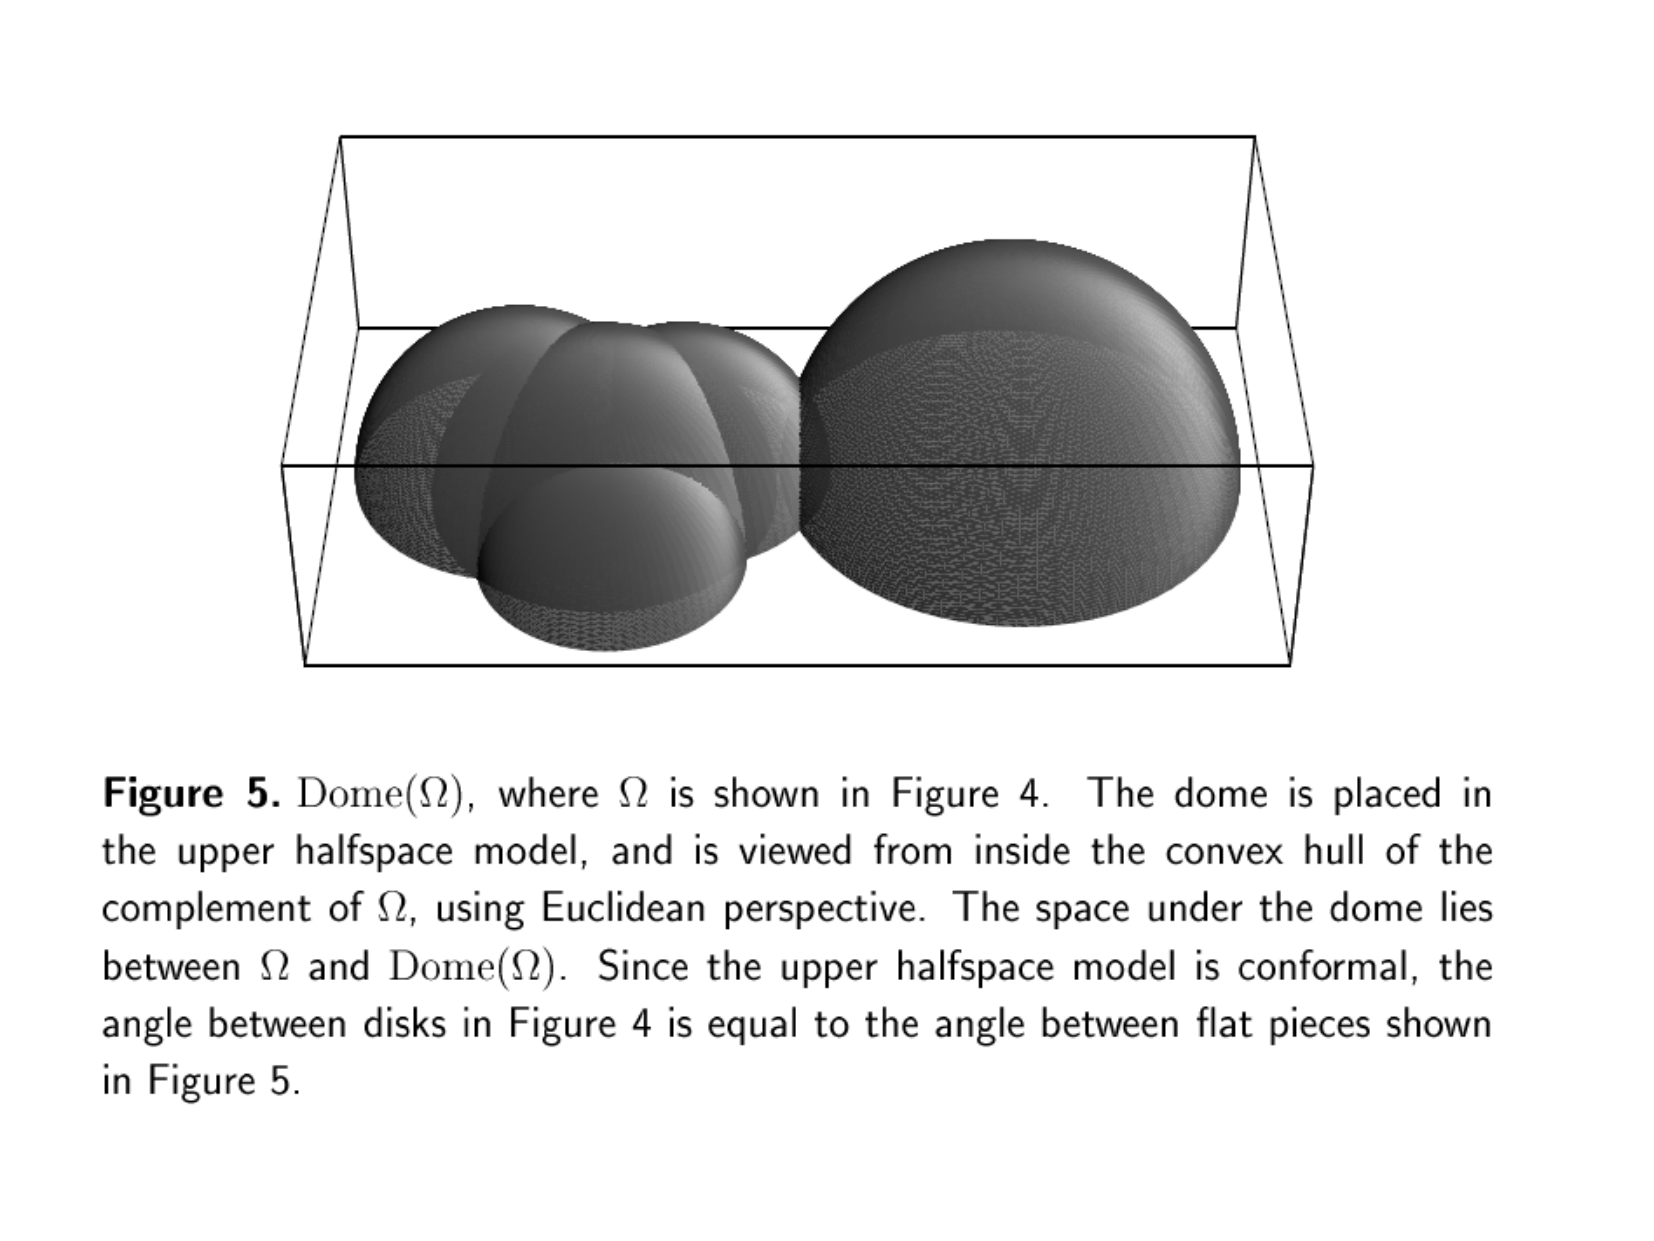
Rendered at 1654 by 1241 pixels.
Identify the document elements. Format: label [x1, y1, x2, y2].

picture [0, 75, 1616, 1163]
